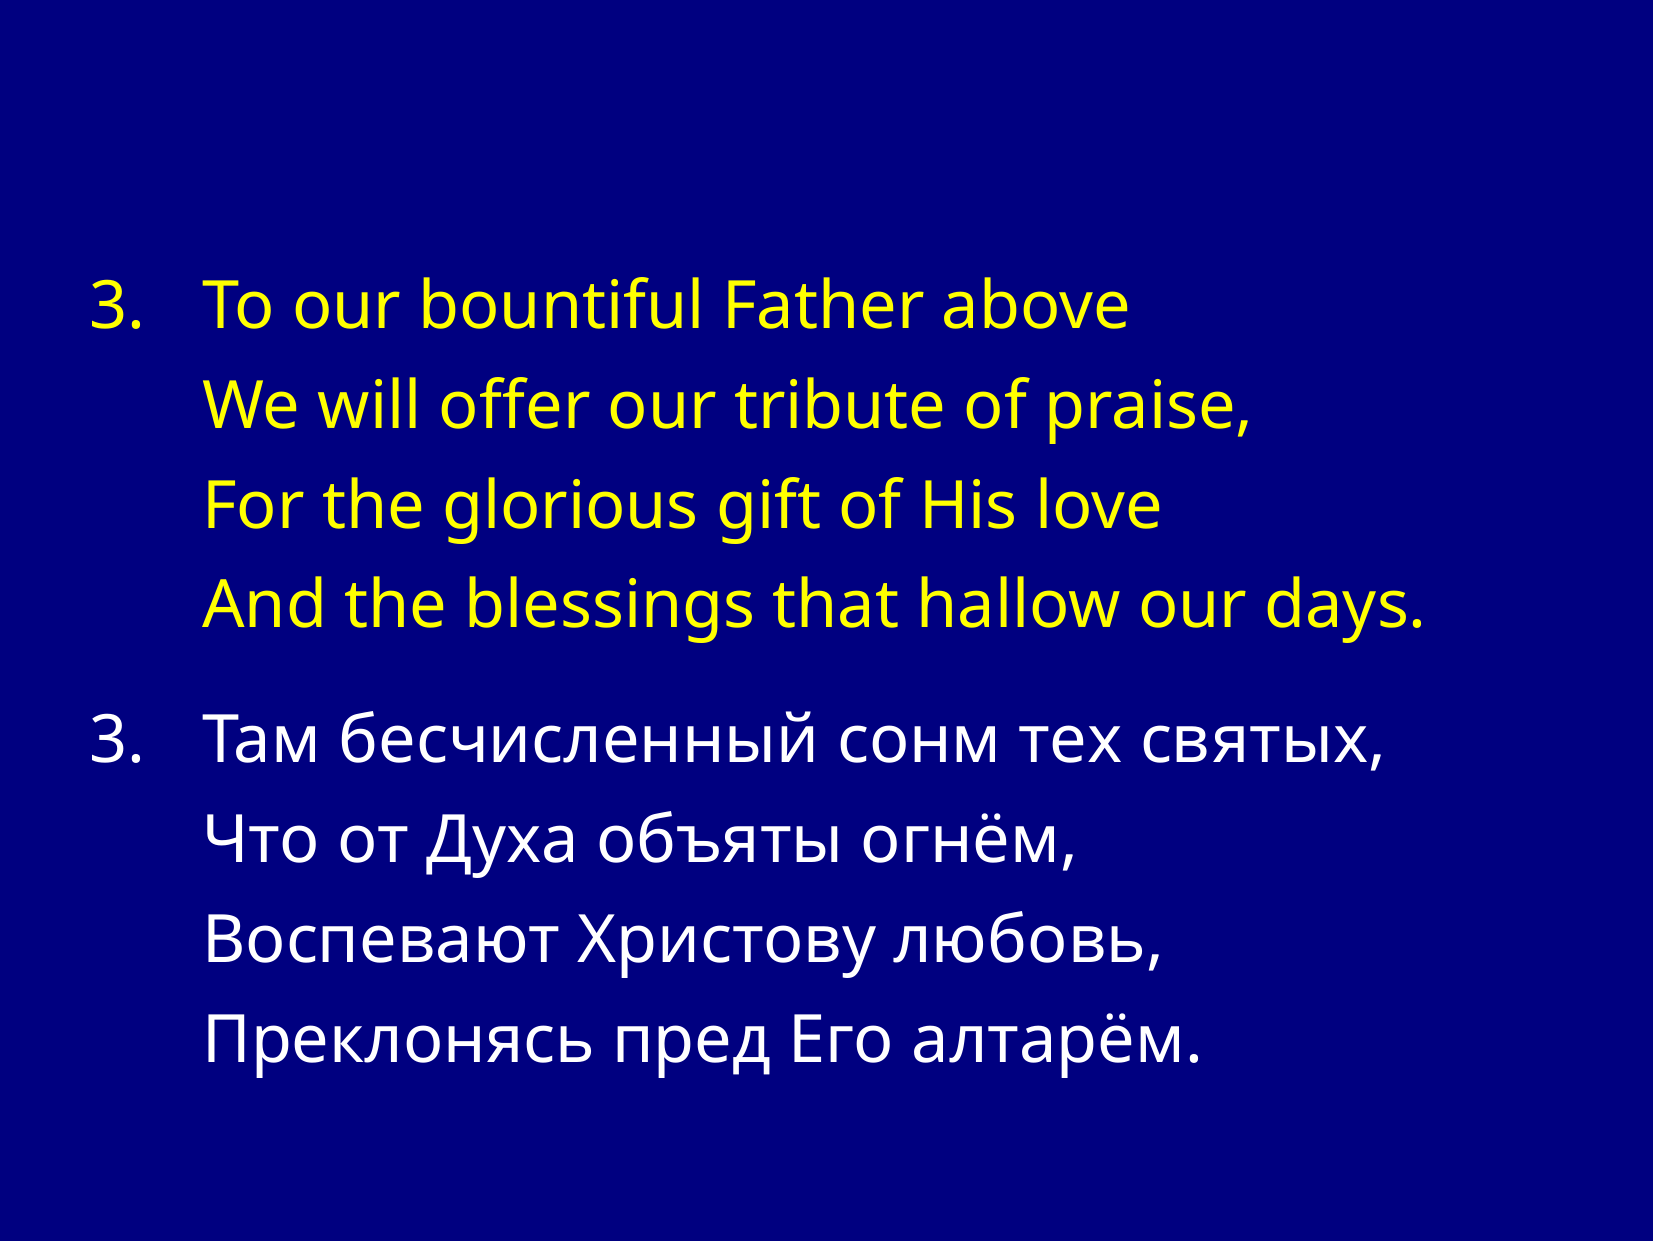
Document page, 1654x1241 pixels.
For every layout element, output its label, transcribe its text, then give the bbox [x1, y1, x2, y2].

text_box 3. To our bountiful Father above We will offer our tribute of praise, For the glorious gift of His love And the blessings that hallow our days. [75, 150, 1576, 638]
text_box 3. Там бесчисленный сонм тех святых, Что от Духа объяты огнём, Воспевают Христову любовь, Преклонясь пред Его алтарём. [75, 675, 1576, 1163]
